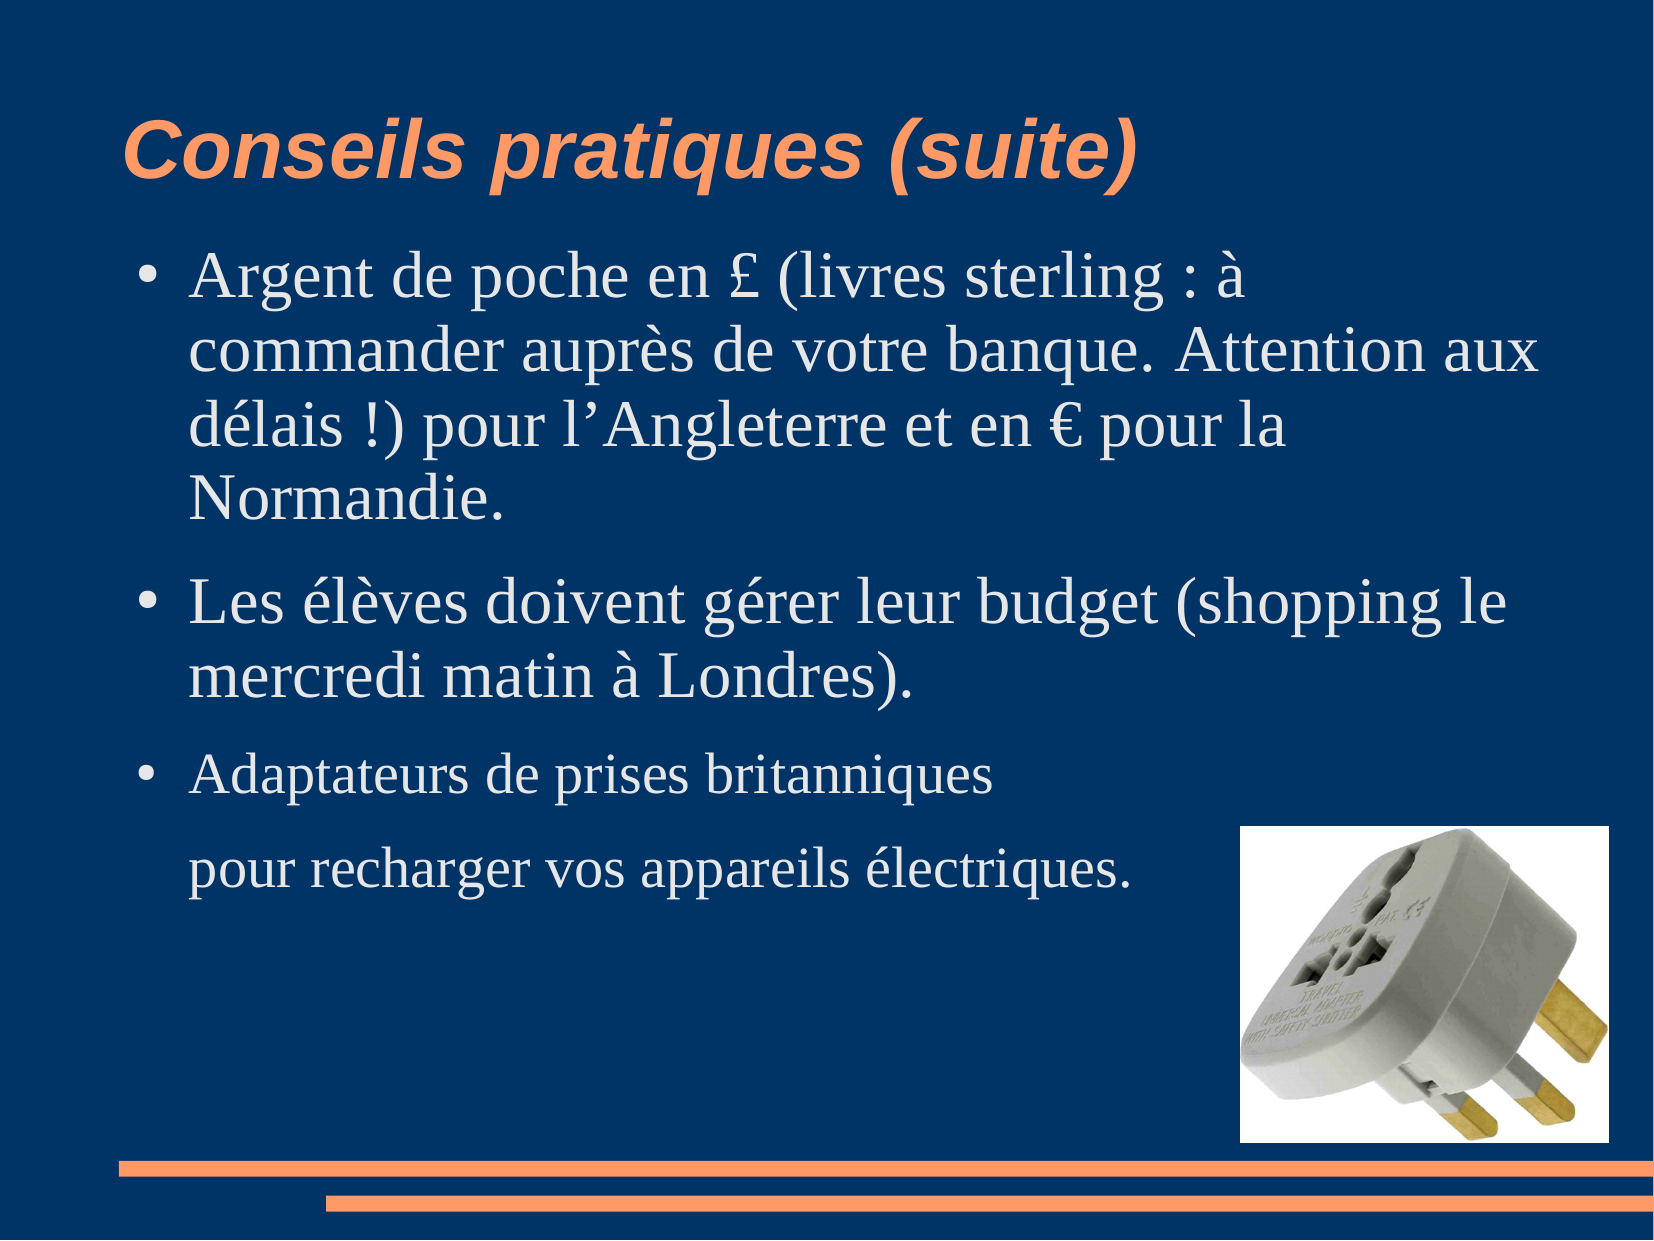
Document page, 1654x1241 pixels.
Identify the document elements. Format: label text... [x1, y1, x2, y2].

picture [1240, 826, 1609, 1143]
list Argent de poche en £ (livres sterling : à commander auprès de votre banque. Attention aux délais !) pour l’Angleterre et en € pour la Normandie. Les élèves doivent gérer leur budget (shopping le mercredi matin à Londres). Adaptateurs de prises britanniques pour recharger vos appareils électriques. [118, 238, 1558, 1180]
title Conseils pratiques (suite) [121, 53, 1534, 238]
